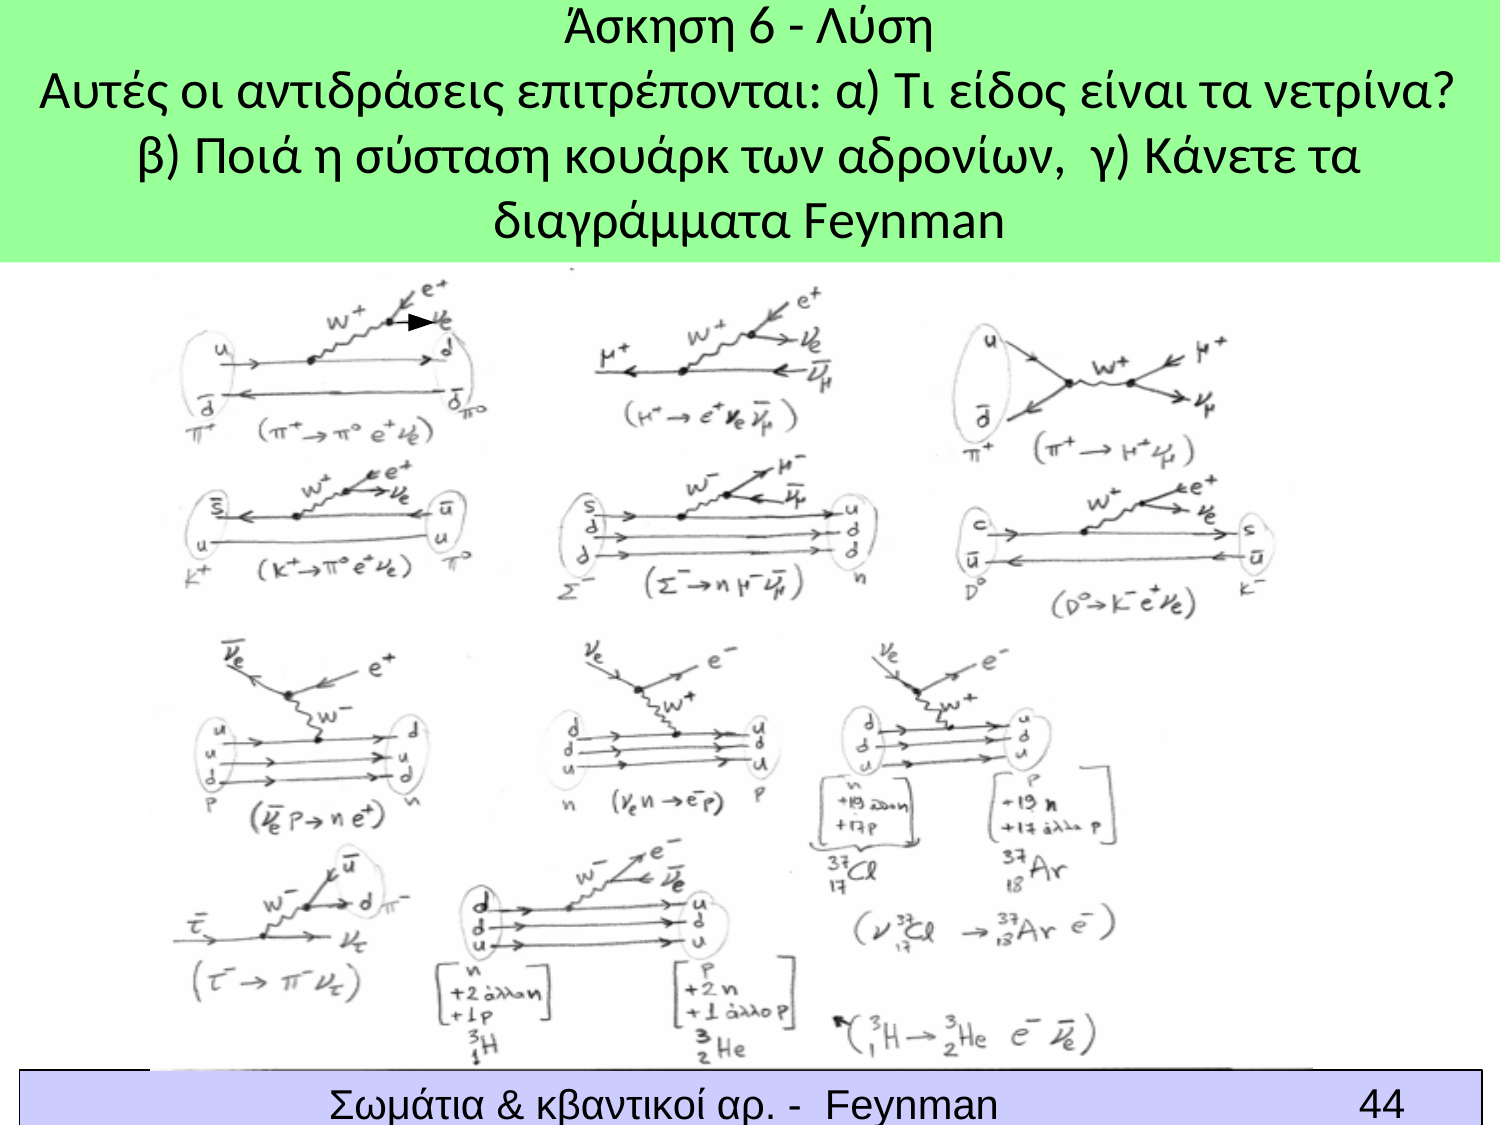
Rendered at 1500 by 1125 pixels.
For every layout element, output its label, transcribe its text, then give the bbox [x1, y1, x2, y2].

text_box Άσκηση 6 - Λύση Αυτές οι αντιδράσεις επιτρέπονται: α) Τι είδος είναι τα νετρίνα? β) Ποιά η σύσταση κουάρκ των αδρονίων, γ) Κάνετε τα διαγράμματα Feynman [0, 0, 1500, 263]
picture [150, 267, 1313, 1071]
